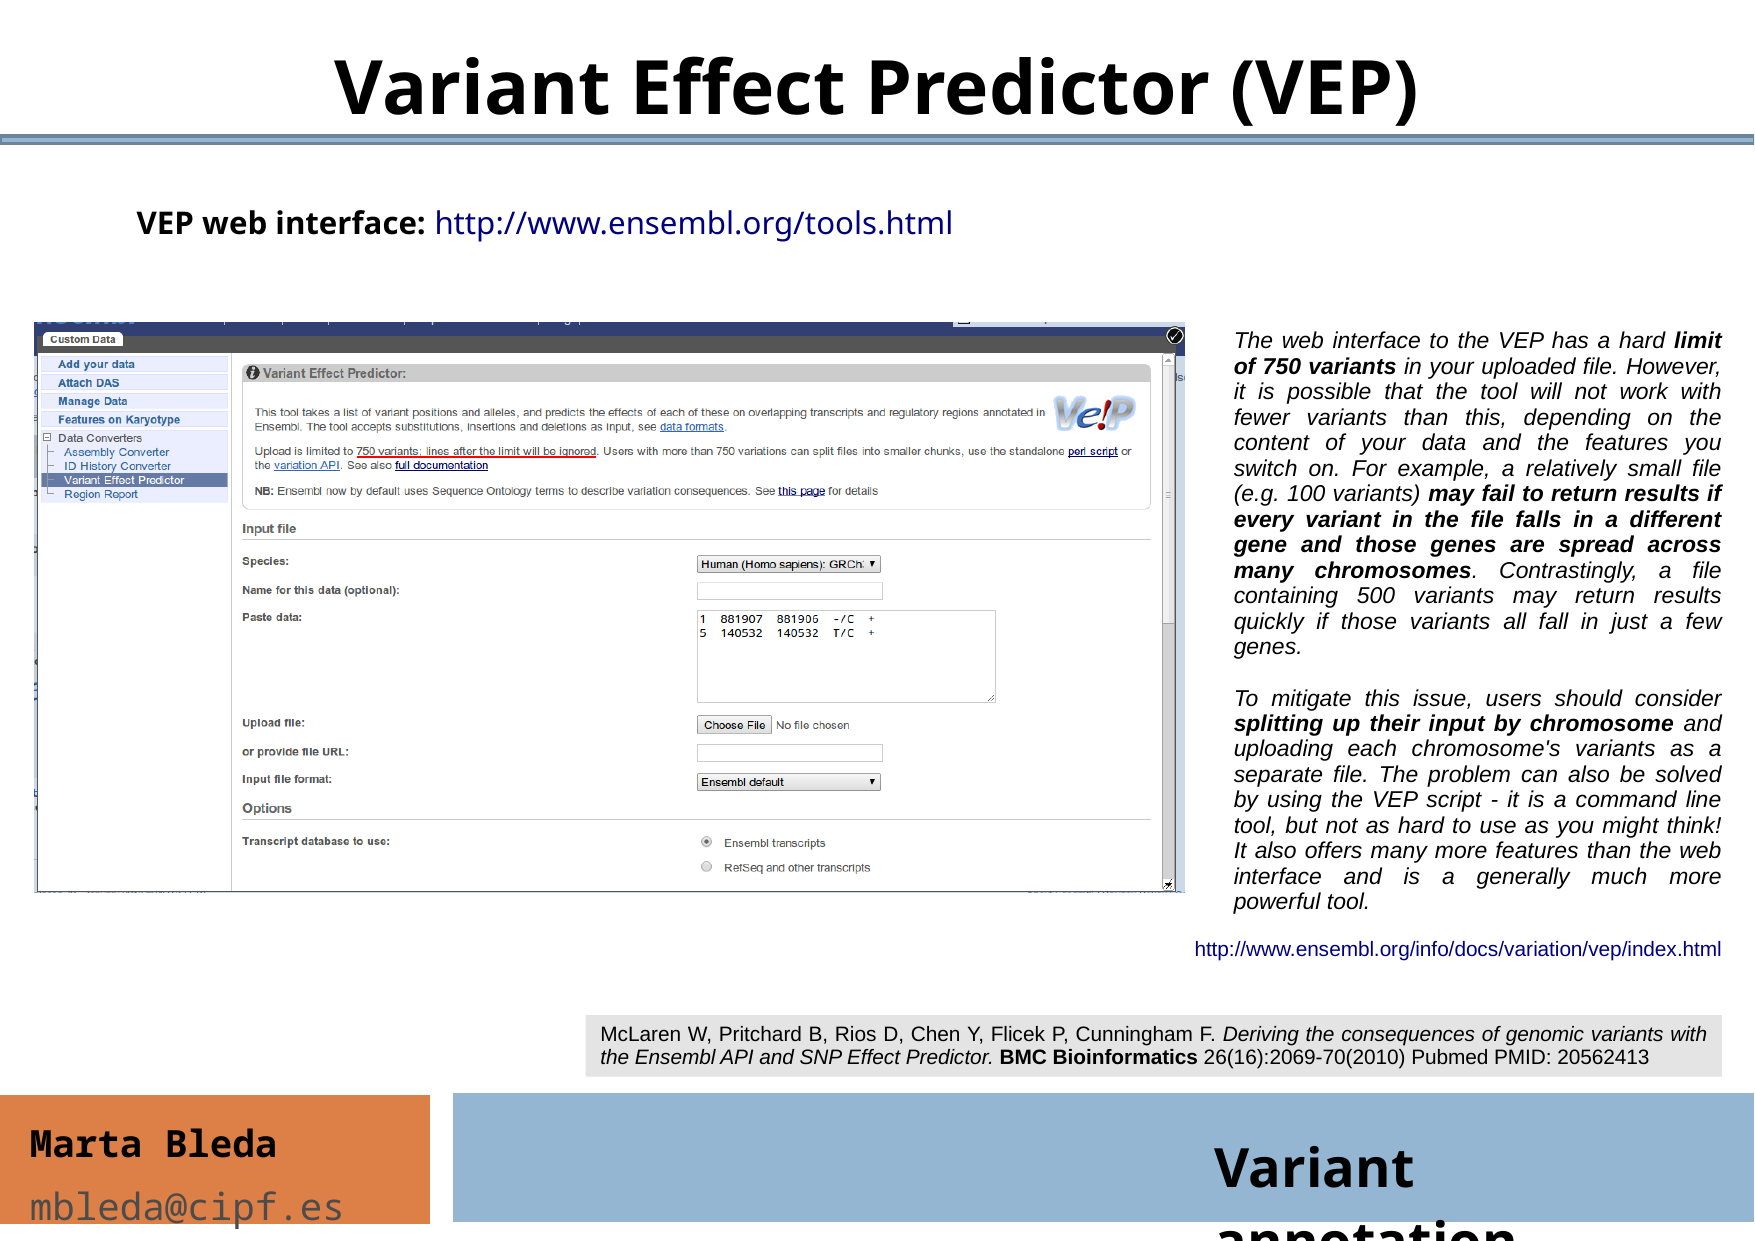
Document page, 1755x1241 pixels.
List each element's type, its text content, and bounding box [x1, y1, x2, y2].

text_box McLaren W, Pritchard B, Rios D, Chen Y, Flicek P, Cunningham F. Deriving the consequences of genomic variants with the Ensembl API and SNP Effect Predictor. BMC Bioinformatics 26(16):2069-70(2010) Pubmed PMID: 20562413 [585, 1015, 1722, 1077]
picture [34, 322, 1185, 893]
text_box http://www.ensembl.org/info/docs/variation/vep/index.html [1179, 929, 1737, 968]
text_box [0, 136, 1754, 144]
text_box Marta Bleda mbleda@cipf.es [15, 1110, 406, 1213]
text_box VEP web interface: http://www.ensembl.org/tools.html [26, 194, 1064, 246]
text_box Variant Effect Predictor (VEP) [67, 27, 1688, 129]
text_box The web interface to the VEP has a hard limit of 750 variants in your uploaded file. However, it is possible that the tool will not work with fewer variants than this, depending on the content of your data and the features you switch on. For example, a relatively small file (e.g. 100 variants) may fail to return results if every variant in the file falls in a different gene and those genes are spread across many chromosomes. Contrastingly, a file containing 500 variants may return results quickly if those variants all fall in just a few genes. To mitigate this issue, users should consider splitting up their input by chromosome and uploading each chromosome's variants as a separate file. The problem can also be solved by using the VEP script - it is a command line tool, but not as hard to use as you might think! It also offers many more features than the web interface and is a generally much more powerful tool. [1219, 320, 1737, 929]
text_box Variant annotation [1200, 1122, 1726, 1200]
